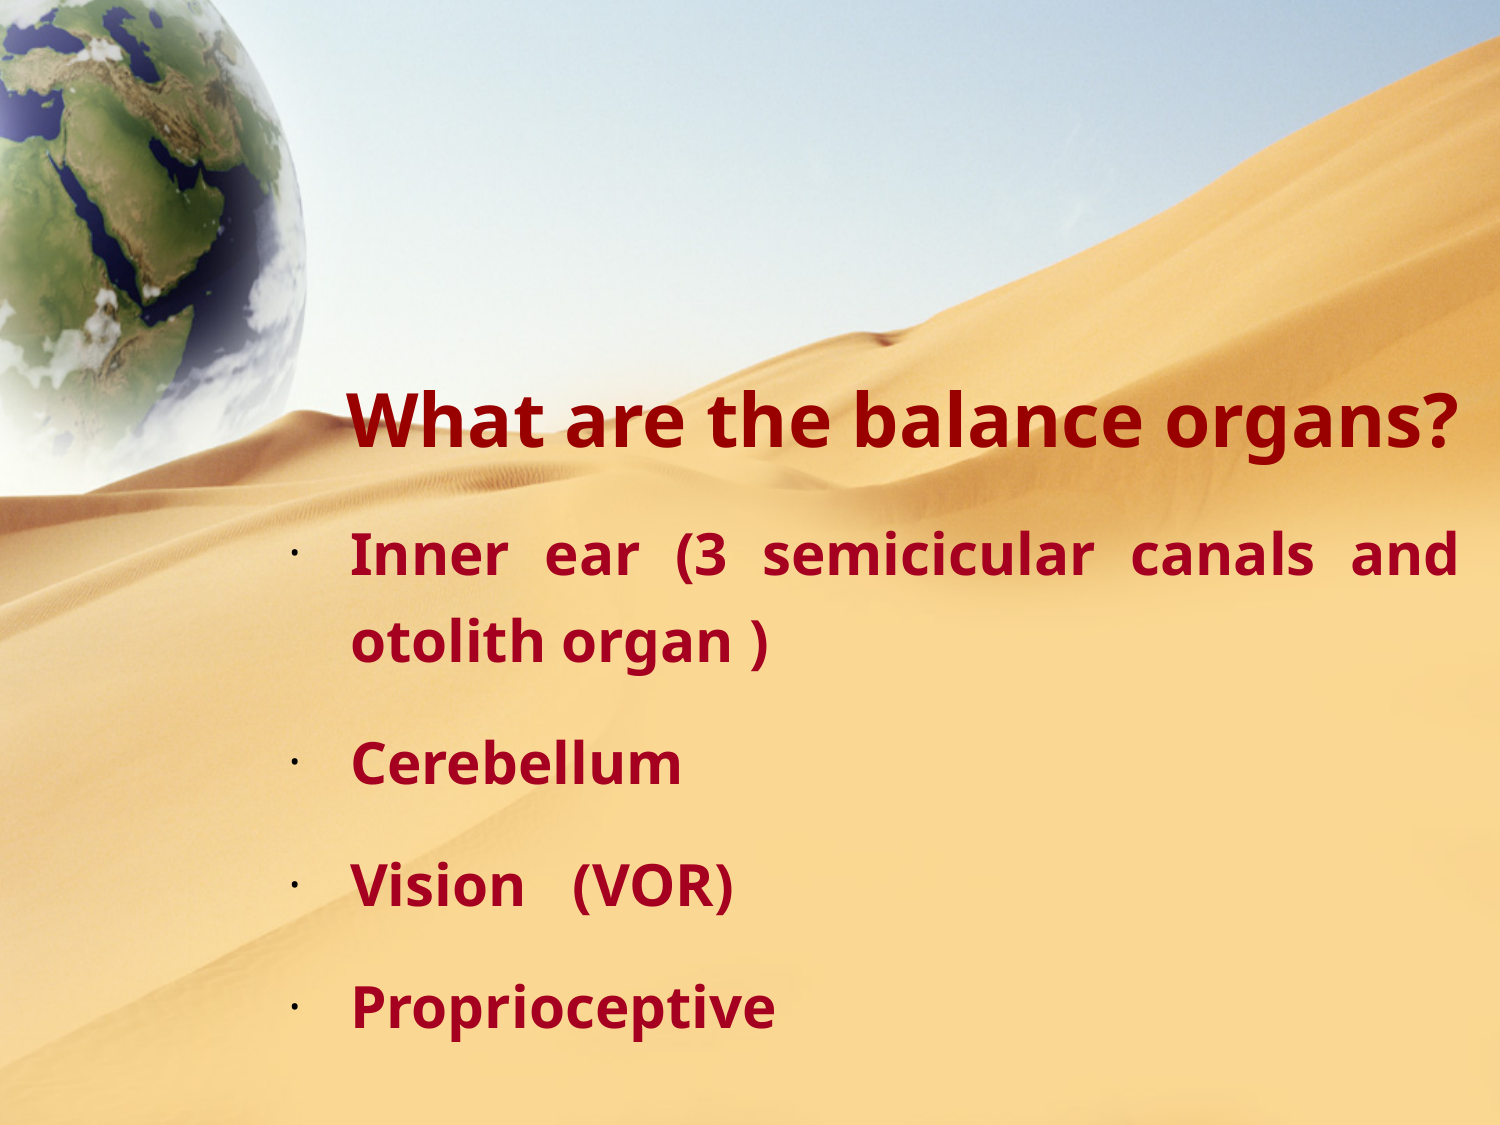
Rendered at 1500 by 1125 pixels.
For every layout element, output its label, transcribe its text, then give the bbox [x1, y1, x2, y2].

picture [0, 0, 1500, 1125]
text_box What are the balance organs? Inner ear (3 semicicular canals and otolith organ ) Cerebellum Vision (VOR) Proprioceptive [275, 350, 1476, 1076]
